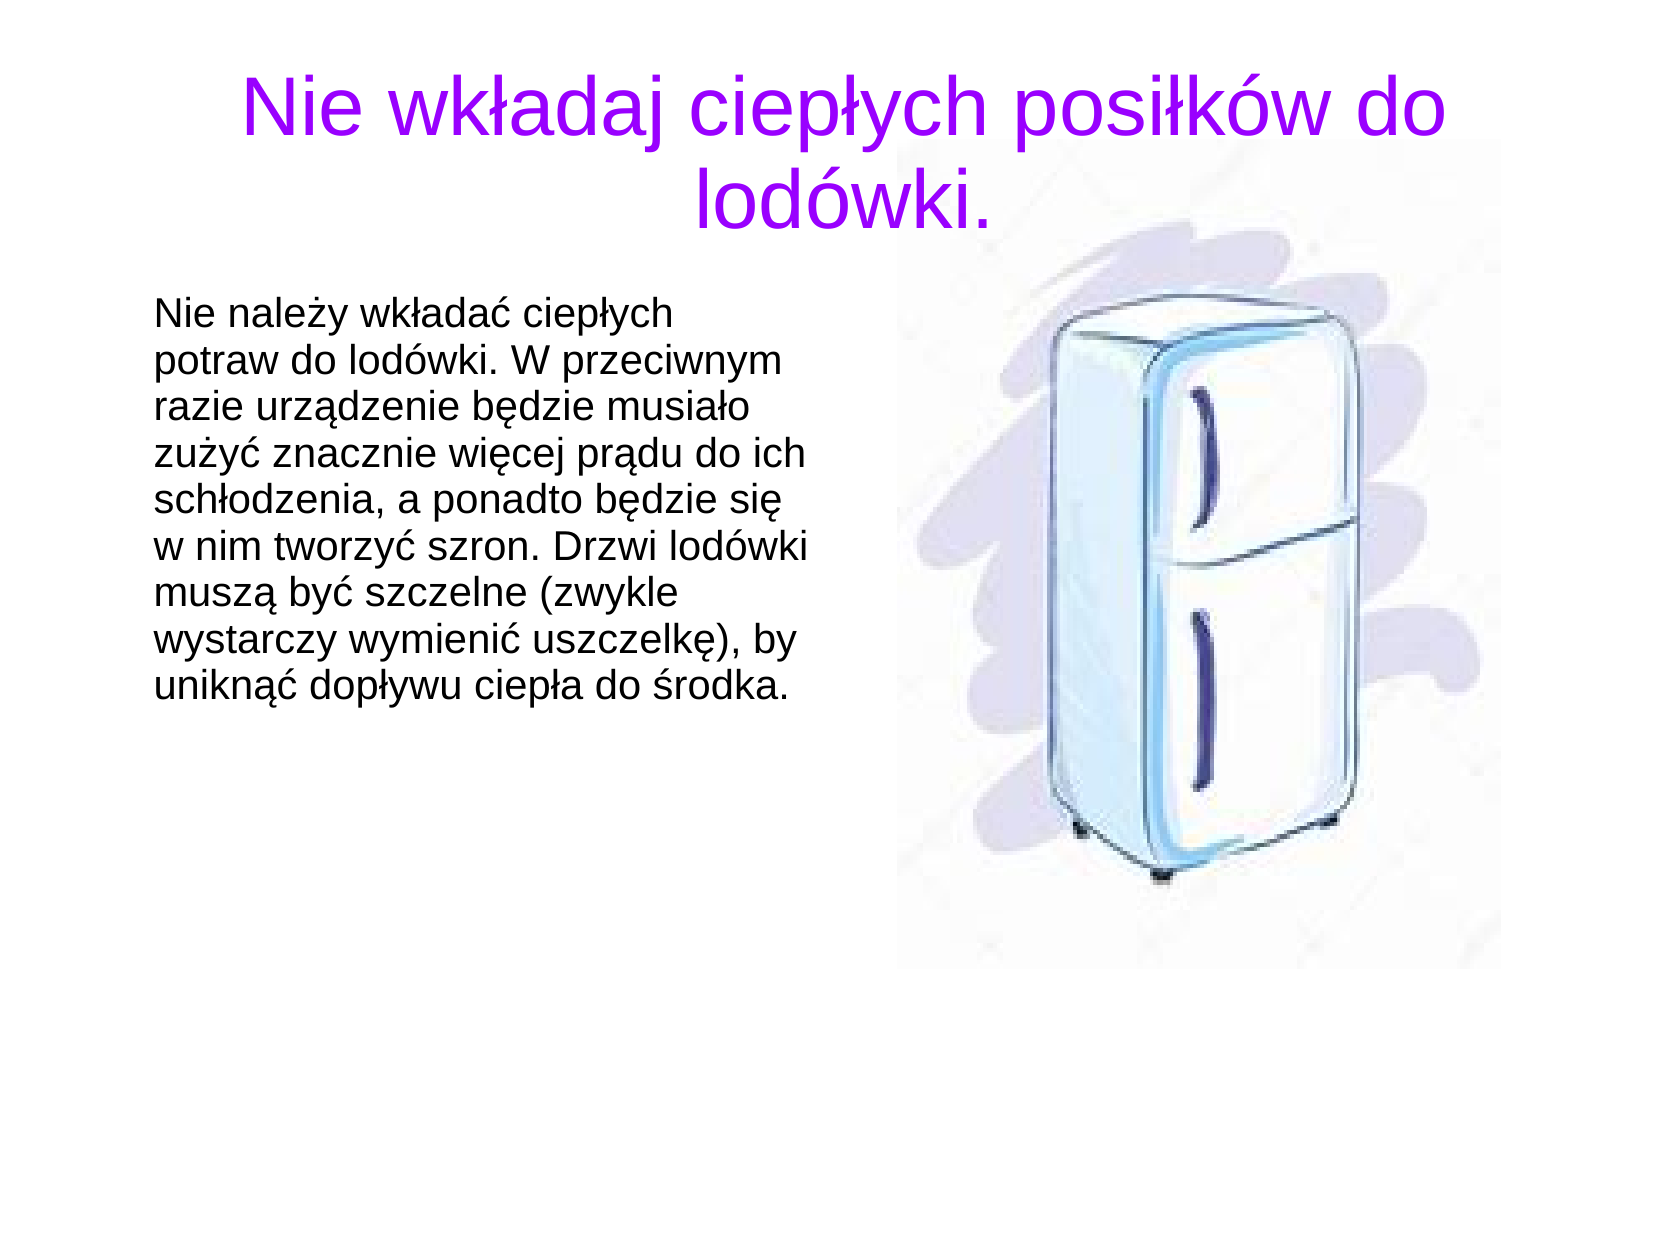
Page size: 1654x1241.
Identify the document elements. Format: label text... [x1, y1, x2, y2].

title Nie wkładaj ciepłych posiłków do lodówki. [82, 49, 1571, 257]
picture [897, 257, 1501, 969]
list Nie należy wkładać ciepłych potraw do lodówki. W przeciwnym razie urządzenie będzie musiało zużyć znacznie więcej prądu do ich schłodzenia, a ponadto będzie się w nim tworzyć szron. Drzwi lodówki muszą być szczelne (zwykle wystarczy wymienić uszczelkę), by uniknąć dopływu ciepła do środka. [82, 290, 809, 1109]
